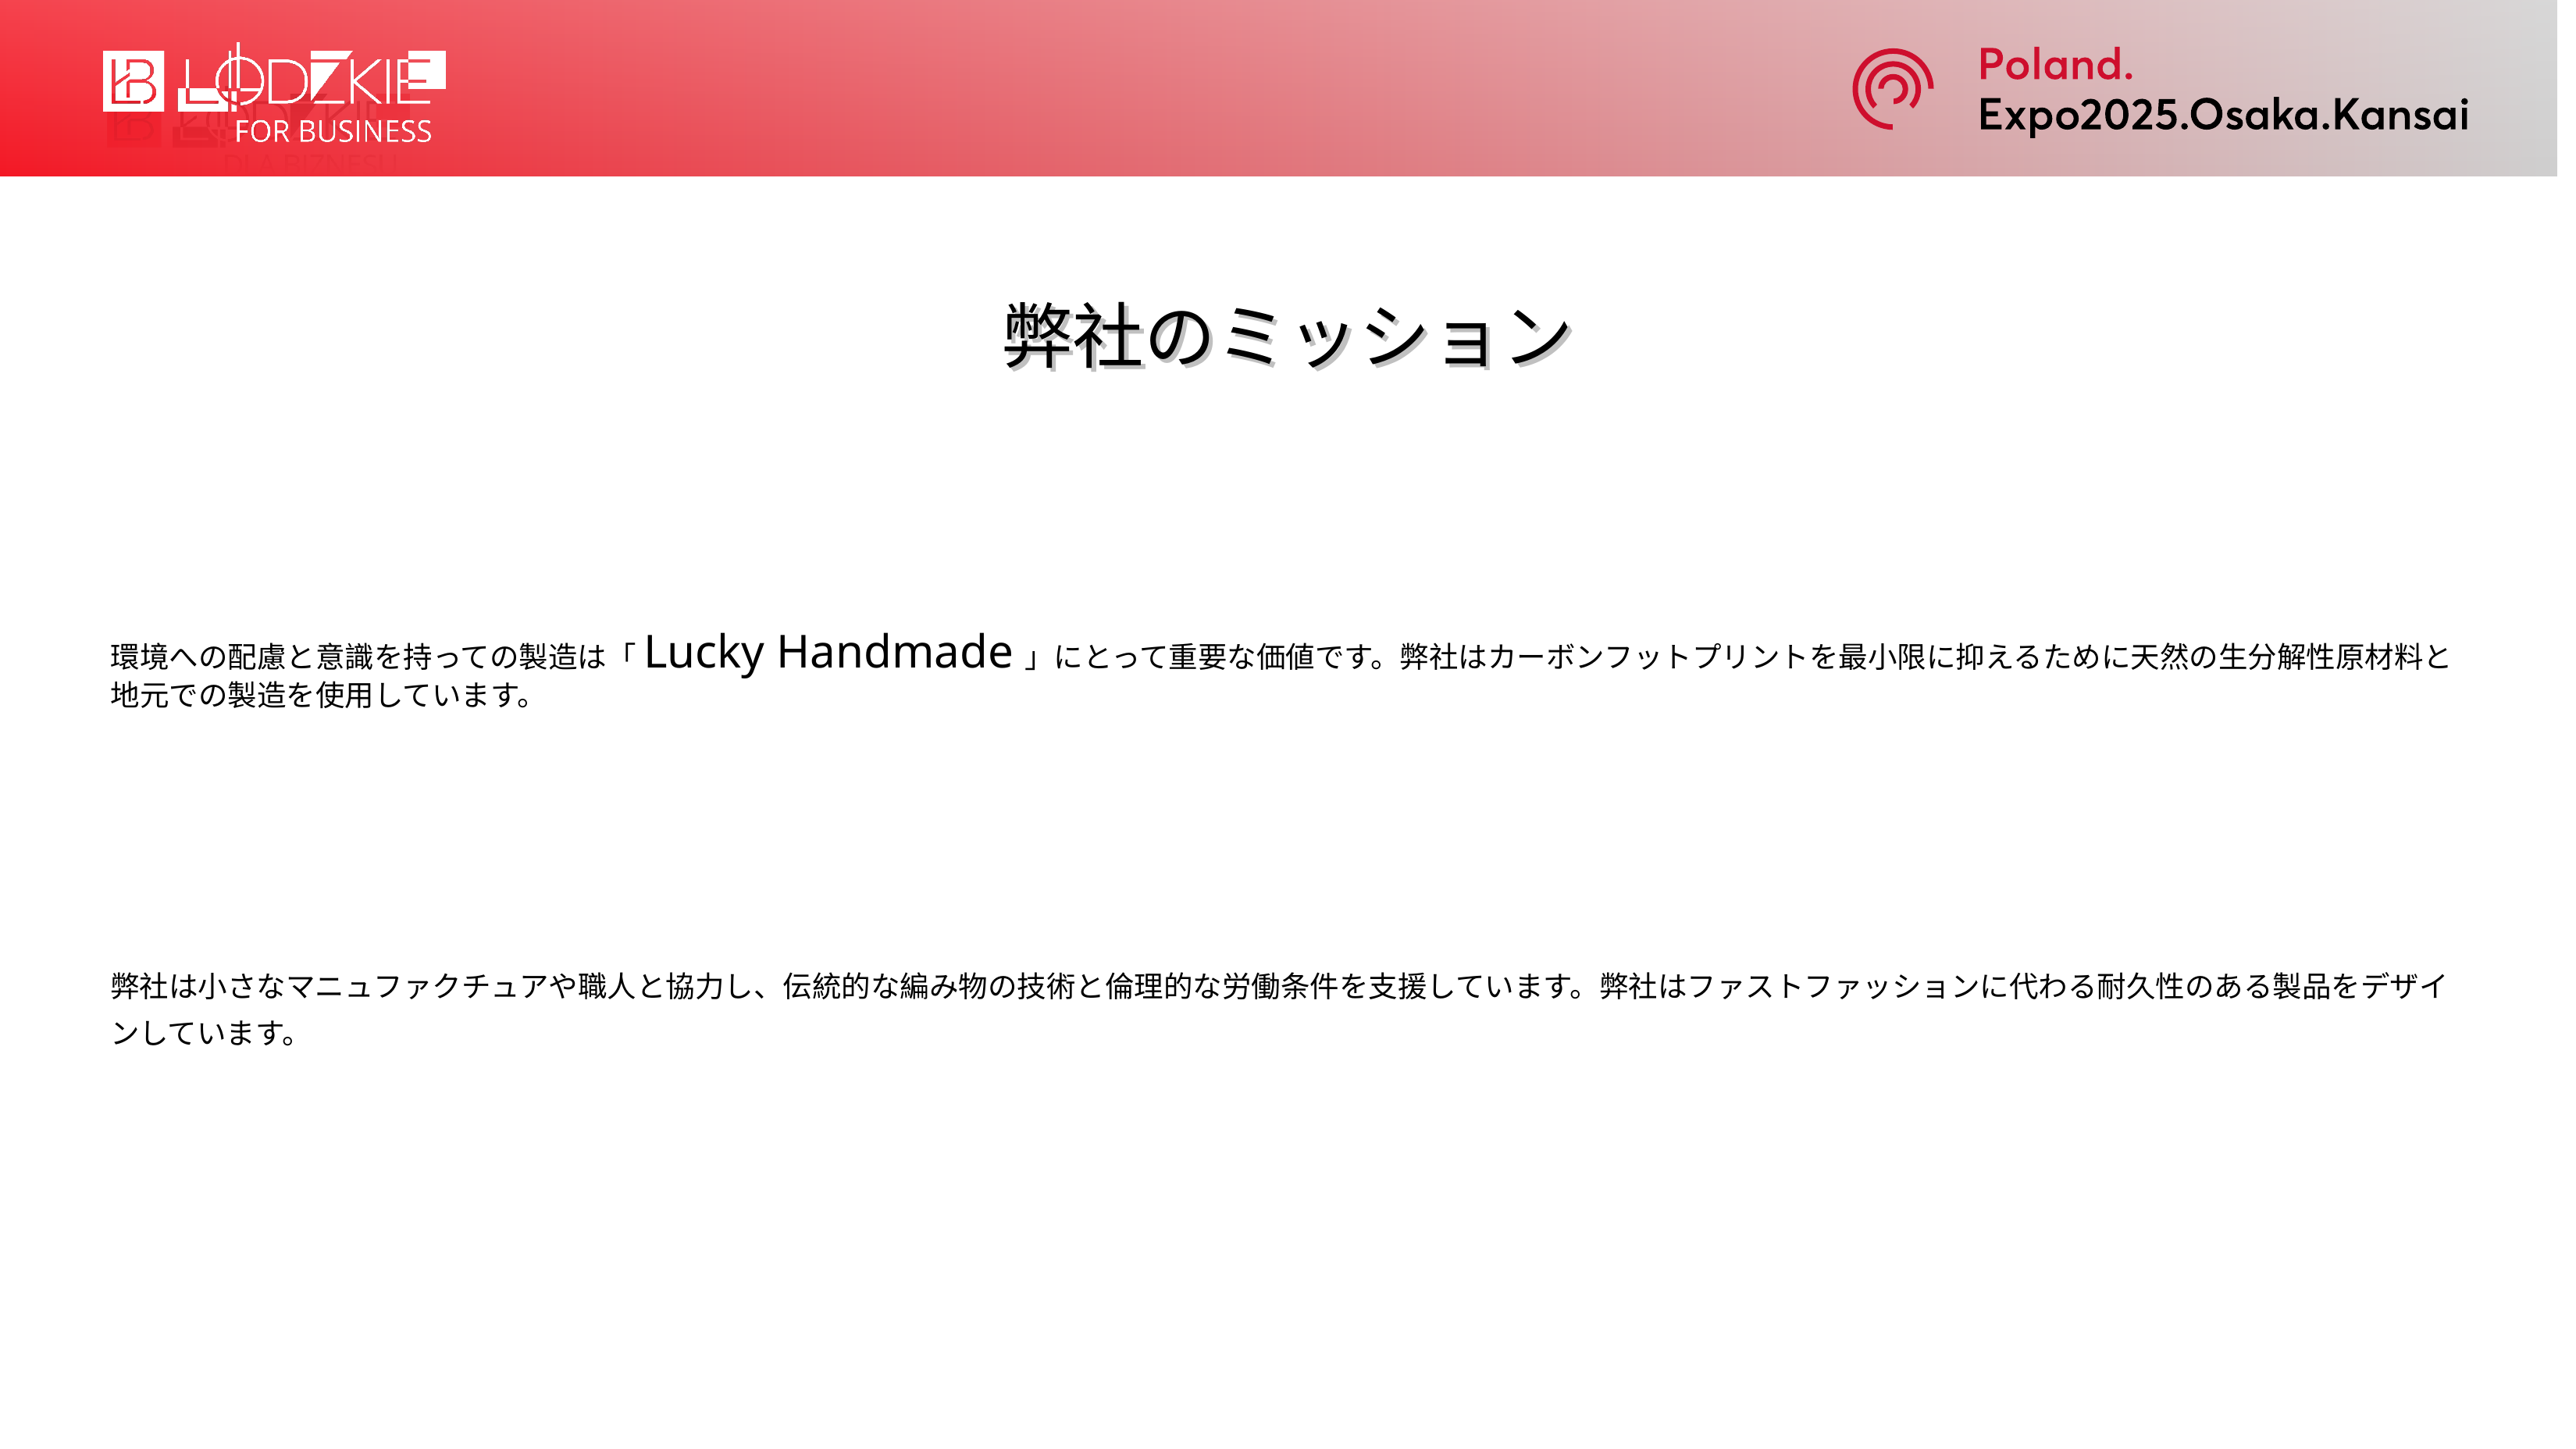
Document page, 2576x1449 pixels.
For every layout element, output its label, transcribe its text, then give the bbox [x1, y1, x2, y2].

title 弊社のミッション [105, 272, 2469, 374]
picture [1852, 46, 2469, 138]
text_box 環境への配慮と意識を持っての製造は「Lucky Handmade」にとって重要な価値です。弊社はカーボンフットプリントを最小限に抑えるために天然の生分解性原材料と地元での製造を使用しています。 [109, 620, 2470, 733]
text_box [0, 0, 2557, 176]
text_box 弊社は小さなマニュファクチュアや職人と協力し、伝統的な編み物の技術と倫理的な労働条件を支援しています。弊社はファストファッションに代わる耐久性のある製品をデザインしています。 [109, 951, 2469, 1100]
picture [103, 42, 446, 142]
